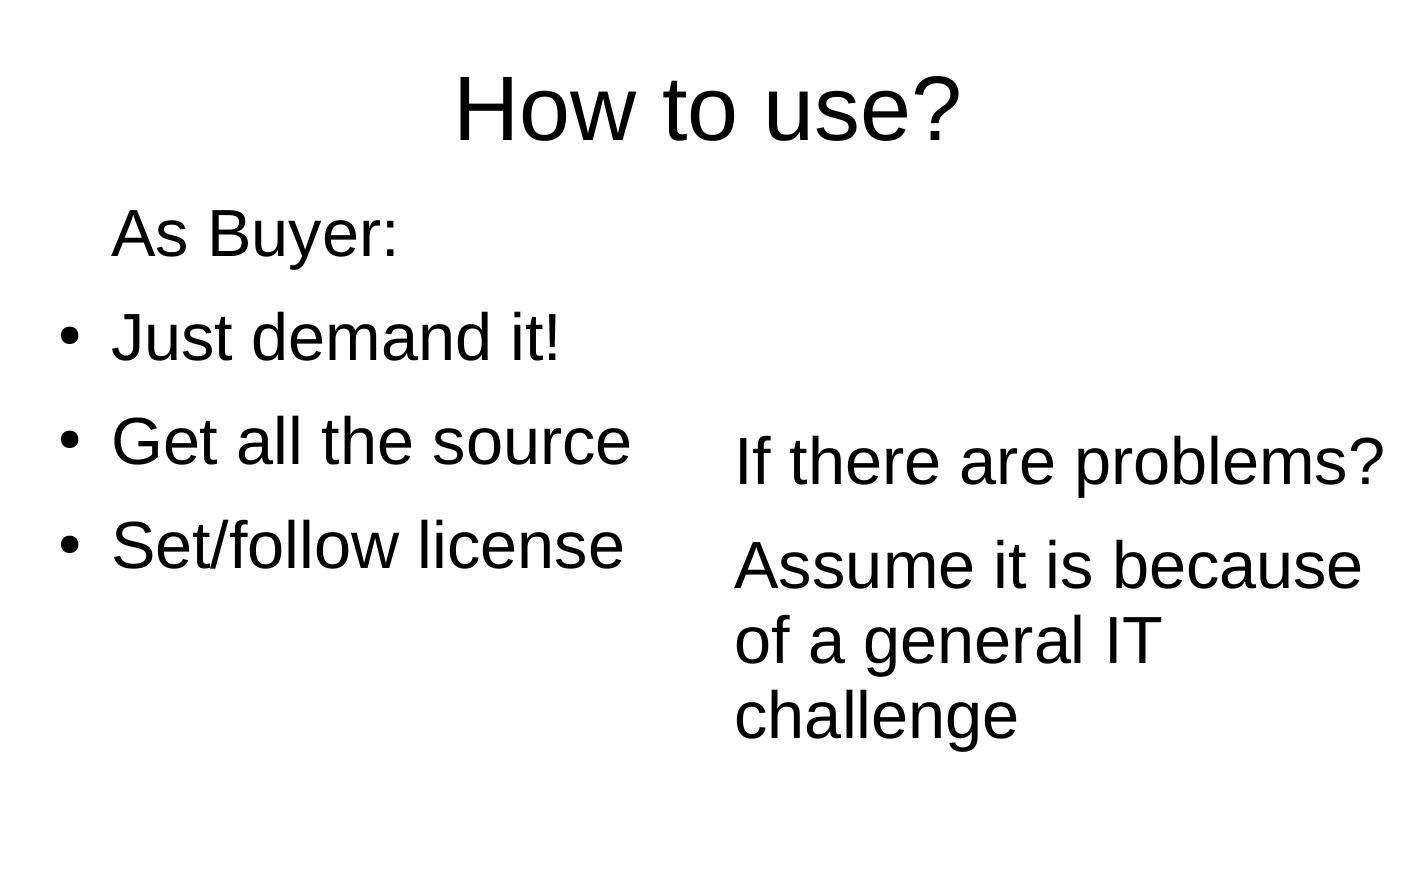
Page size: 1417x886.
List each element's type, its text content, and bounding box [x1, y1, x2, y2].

list As Buyer: Just demand it! Get all the source Set/follow license [40, 195, 649, 710]
title How to use? [70, 35, 1346, 184]
list If there are problems? Assume it is because of a general IT challenge [663, 423, 1395, 809]
text_box [40, 53, 1395, 846]
